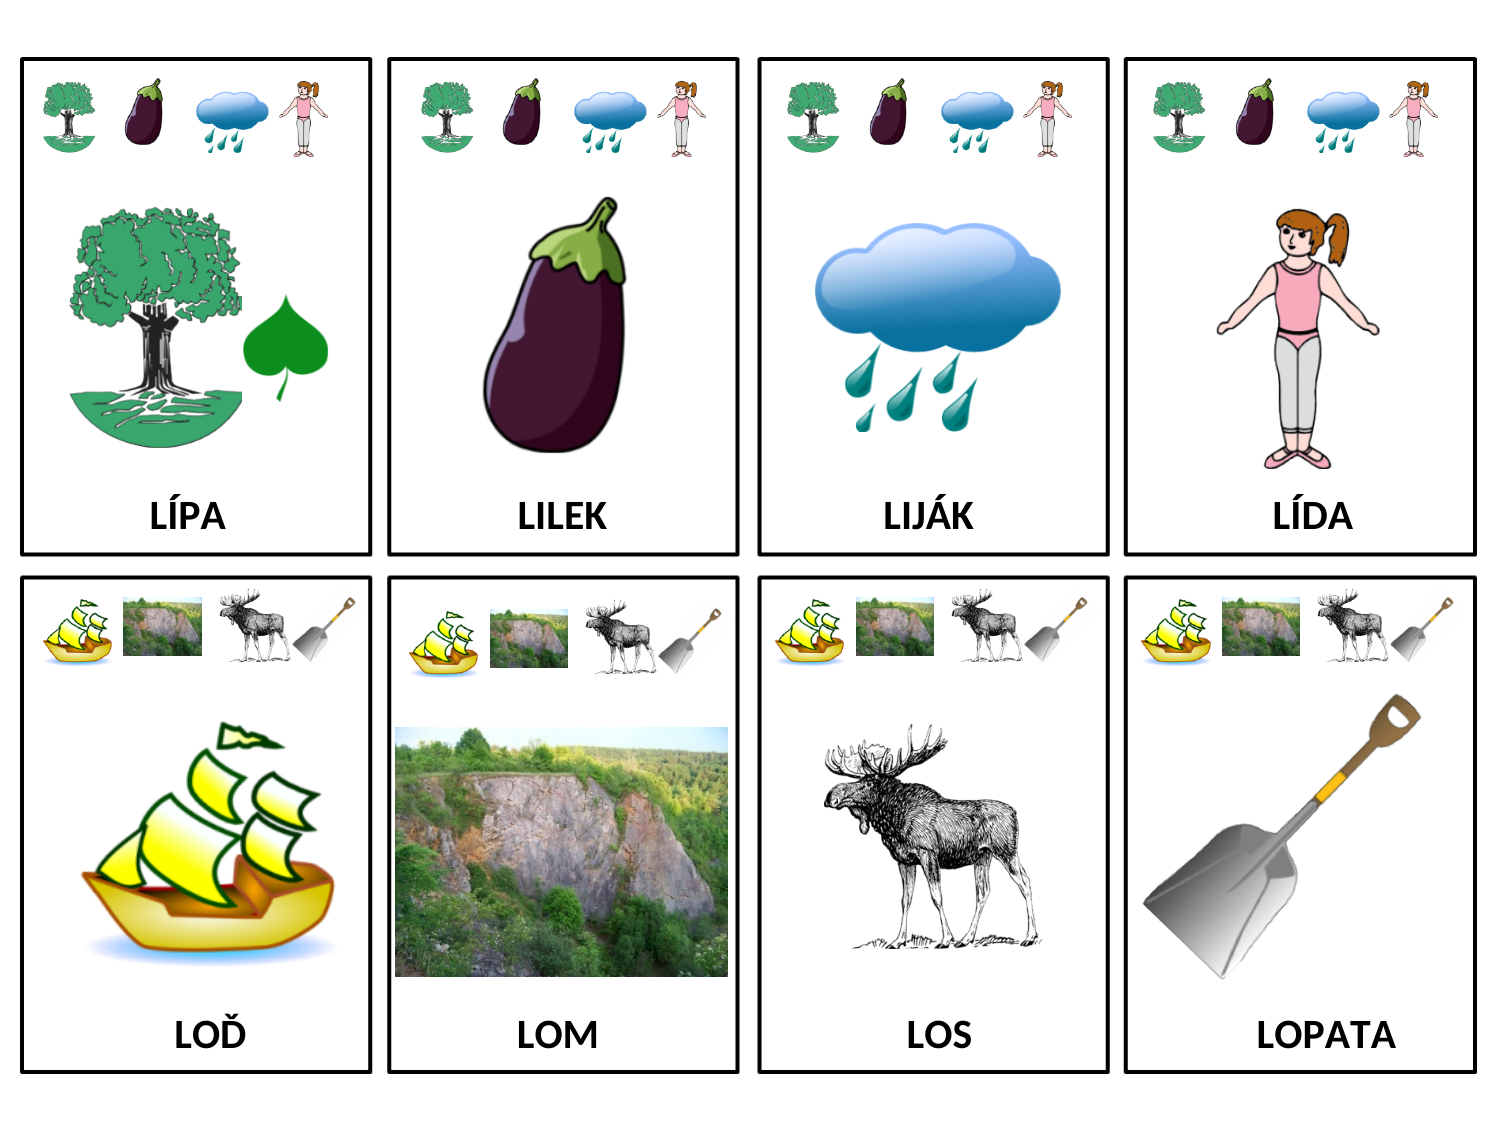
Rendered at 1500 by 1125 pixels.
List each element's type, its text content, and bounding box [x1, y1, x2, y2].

text_box LOĎ [159, 999, 262, 1066]
text_box LÍDA [1257, 479, 1369, 546]
picture [19, 56, 1478, 1075]
text_box LILEK [502, 479, 623, 546]
text_box LOM [502, 999, 615, 1066]
text_box LOS [891, 999, 988, 1066]
text_box LOPATA [1241, 999, 1412, 1066]
text_box LIJÁK [868, 479, 989, 546]
text_box LÍPA [134, 479, 242, 546]
